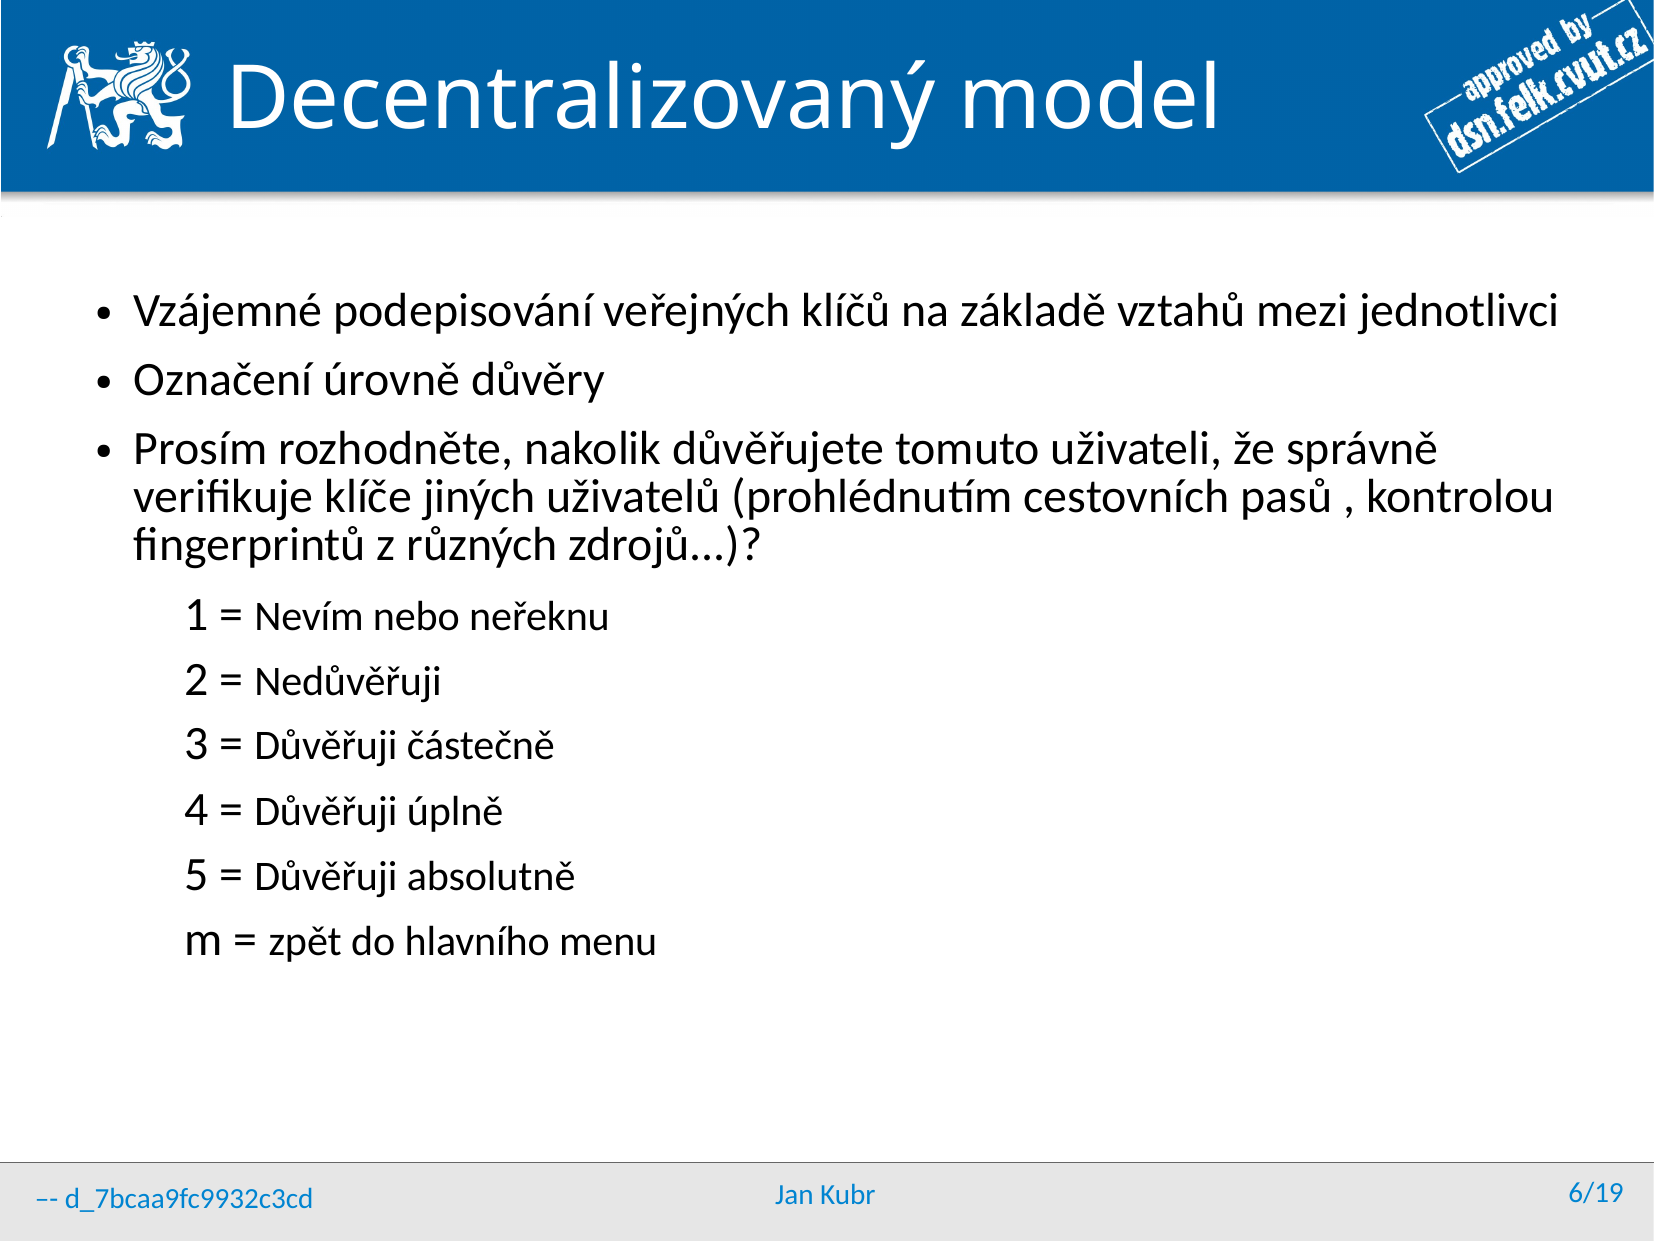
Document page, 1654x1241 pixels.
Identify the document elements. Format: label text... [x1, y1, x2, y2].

picture [1, 0, 1654, 217]
list Vzájemné podepisování veřejných klíčů na základě vztahů mezi jednotlivci Označení úrovně důvěry Prosím rozhodněte, nakolik důvěřujete tomuto uživateli, že správně verifikuje klíče jiných uživatelů (prohlédnutím cestovních pasů , kontrolou fingerprintů z různých zdrojů...)? 1 = Nevím nebo neřeknu 2 = Nedůvěřuji 3 = Důvěřuji částečně 4 = Důvěřuji úplně 5 = Důvěřuji absolutně m = zpět do hlavního menu [82, 290, 1571, 1010]
title Decentralizovaný model [225, 0, 1426, 188]
